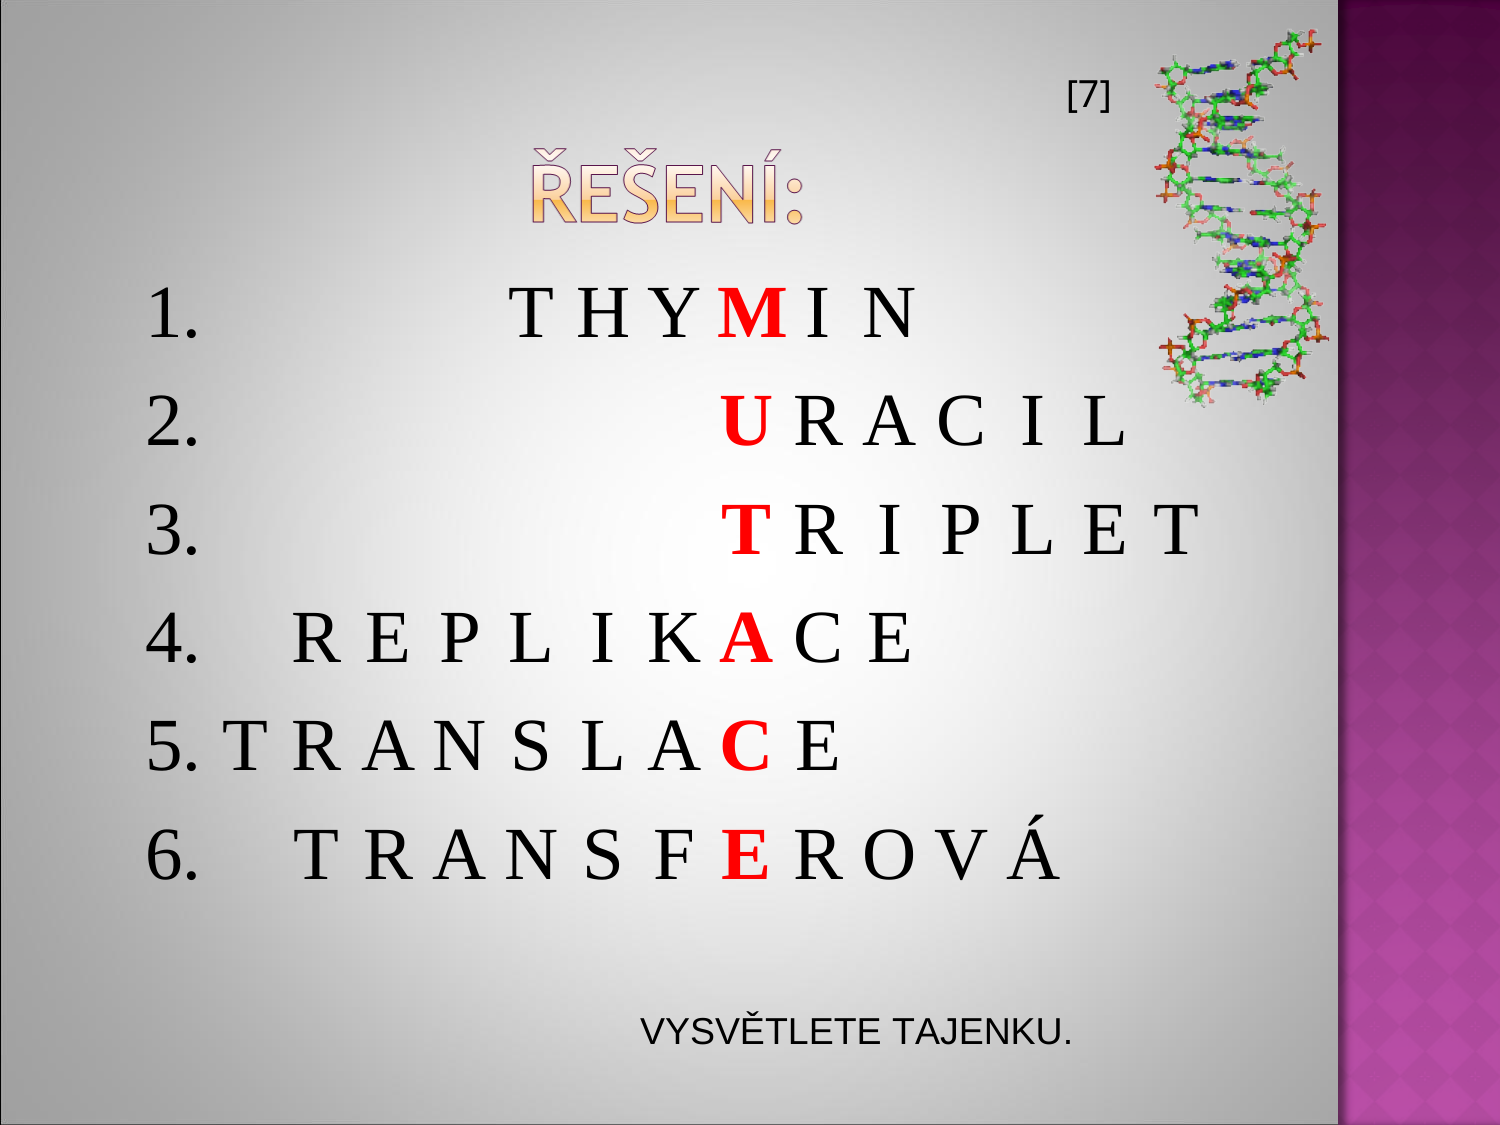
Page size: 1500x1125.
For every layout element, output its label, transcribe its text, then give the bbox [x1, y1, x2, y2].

table_cell [1141, 454, 1213, 479]
table_cell [567, 479, 639, 587]
table_cell E [352, 587, 424, 696]
table_cell A [424, 804, 496, 913]
table_cell E [854, 587, 926, 696]
table_cell [209, 587, 281, 696]
table_cell I [997, 371, 1069, 479]
table_cell [926, 587, 997, 696]
table_cell C [926, 371, 997, 479]
table_cell R [783, 479, 854, 587]
table_cell R [783, 371, 854, 479]
table_cell F [639, 804, 711, 913]
table_cell Á [997, 804, 1069, 913]
table_cell A [639, 696, 711, 804]
table_cell K [639, 587, 711, 696]
table_header H [567, 262, 639, 371]
table_cell [281, 479, 352, 587]
table_cell U [711, 371, 783, 479]
text_box [73, 52, 1100, 241]
table_cell R [281, 696, 352, 804]
table_cell E [711, 804, 783, 913]
table_cell T [281, 804, 352, 913]
table_cell A [352, 696, 424, 804]
table_cell A [711, 587, 783, 696]
table_cell 2. [137, 371, 209, 479]
table_cell [352, 371, 424, 479]
table_cell [1141, 804, 1213, 913]
table_header [1069, 262, 1100, 371]
table_header [352, 262, 424, 371]
table_cell [997, 587, 1069, 696]
table_cell [639, 479, 711, 587]
table_cell 4. [137, 587, 209, 696]
table_cell [209, 371, 281, 479]
table_cell P [926, 479, 997, 587]
table_cell 3. [137, 479, 209, 587]
table_cell L [567, 696, 639, 804]
table_cell [1141, 696, 1213, 804]
table_cell [281, 371, 352, 479]
picture [0, 0, 1500, 1125]
table_header T [496, 262, 567, 371]
table_cell I [567, 587, 639, 696]
table_cell A [854, 371, 926, 479]
table_cell E [1069, 479, 1141, 587]
table_cell L [1069, 371, 1141, 479]
table_cell [209, 804, 281, 913]
table_cell I [854, 479, 926, 587]
table_cell [926, 696, 997, 804]
table_cell [1069, 696, 1141, 804]
table_header I [783, 262, 854, 371]
table_header [926, 262, 997, 371]
table_cell P [424, 587, 496, 696]
table_cell R [783, 804, 854, 913]
table_header N [854, 262, 926, 371]
table_cell [854, 696, 926, 804]
table_cell [424, 479, 496, 587]
table_header 1. [137, 262, 209, 371]
table_cell [209, 479, 281, 587]
table_cell 5. [137, 696, 209, 804]
table_cell [424, 371, 496, 479]
table_header [281, 262, 352, 371]
table_cell S [496, 696, 567, 804]
table_cell T [711, 479, 783, 587]
table_cell [567, 371, 639, 479]
table_header [997, 262, 1069, 371]
table_header M [711, 262, 783, 371]
table_cell N [424, 696, 496, 804]
text_box VYSVĚTLETE TAJENKU. [625, 999, 1089, 1061]
table_cell L [997, 479, 1069, 587]
table_header [424, 262, 496, 371]
table_cell R [352, 804, 424, 913]
table_cell T [1141, 479, 1213, 587]
table_header M [779, 291, 783, 334]
table_header [209, 262, 281, 371]
table_cell O [854, 804, 926, 913]
table_cell [1069, 804, 1141, 913]
table_cell T [209, 696, 281, 804]
table_cell N [496, 804, 567, 913]
table_cell [1069, 587, 1141, 696]
table_cell C [711, 696, 783, 804]
table_cell L [496, 587, 567, 696]
table_header Y [639, 262, 711, 371]
table_cell [496, 371, 567, 479]
table_cell [496, 479, 567, 587]
table_cell [1141, 587, 1213, 696]
table_cell C [783, 587, 854, 696]
table_cell [997, 696, 1069, 804]
table_cell [352, 479, 424, 587]
table_cell [639, 371, 711, 479]
table_cell 6. [137, 804, 209, 913]
table_cell V [926, 804, 997, 913]
table_cell S [567, 804, 639, 913]
table_cell R [281, 587, 352, 696]
table_cell E [783, 696, 854, 804]
text_box [7] [1051, 62, 1127, 168]
